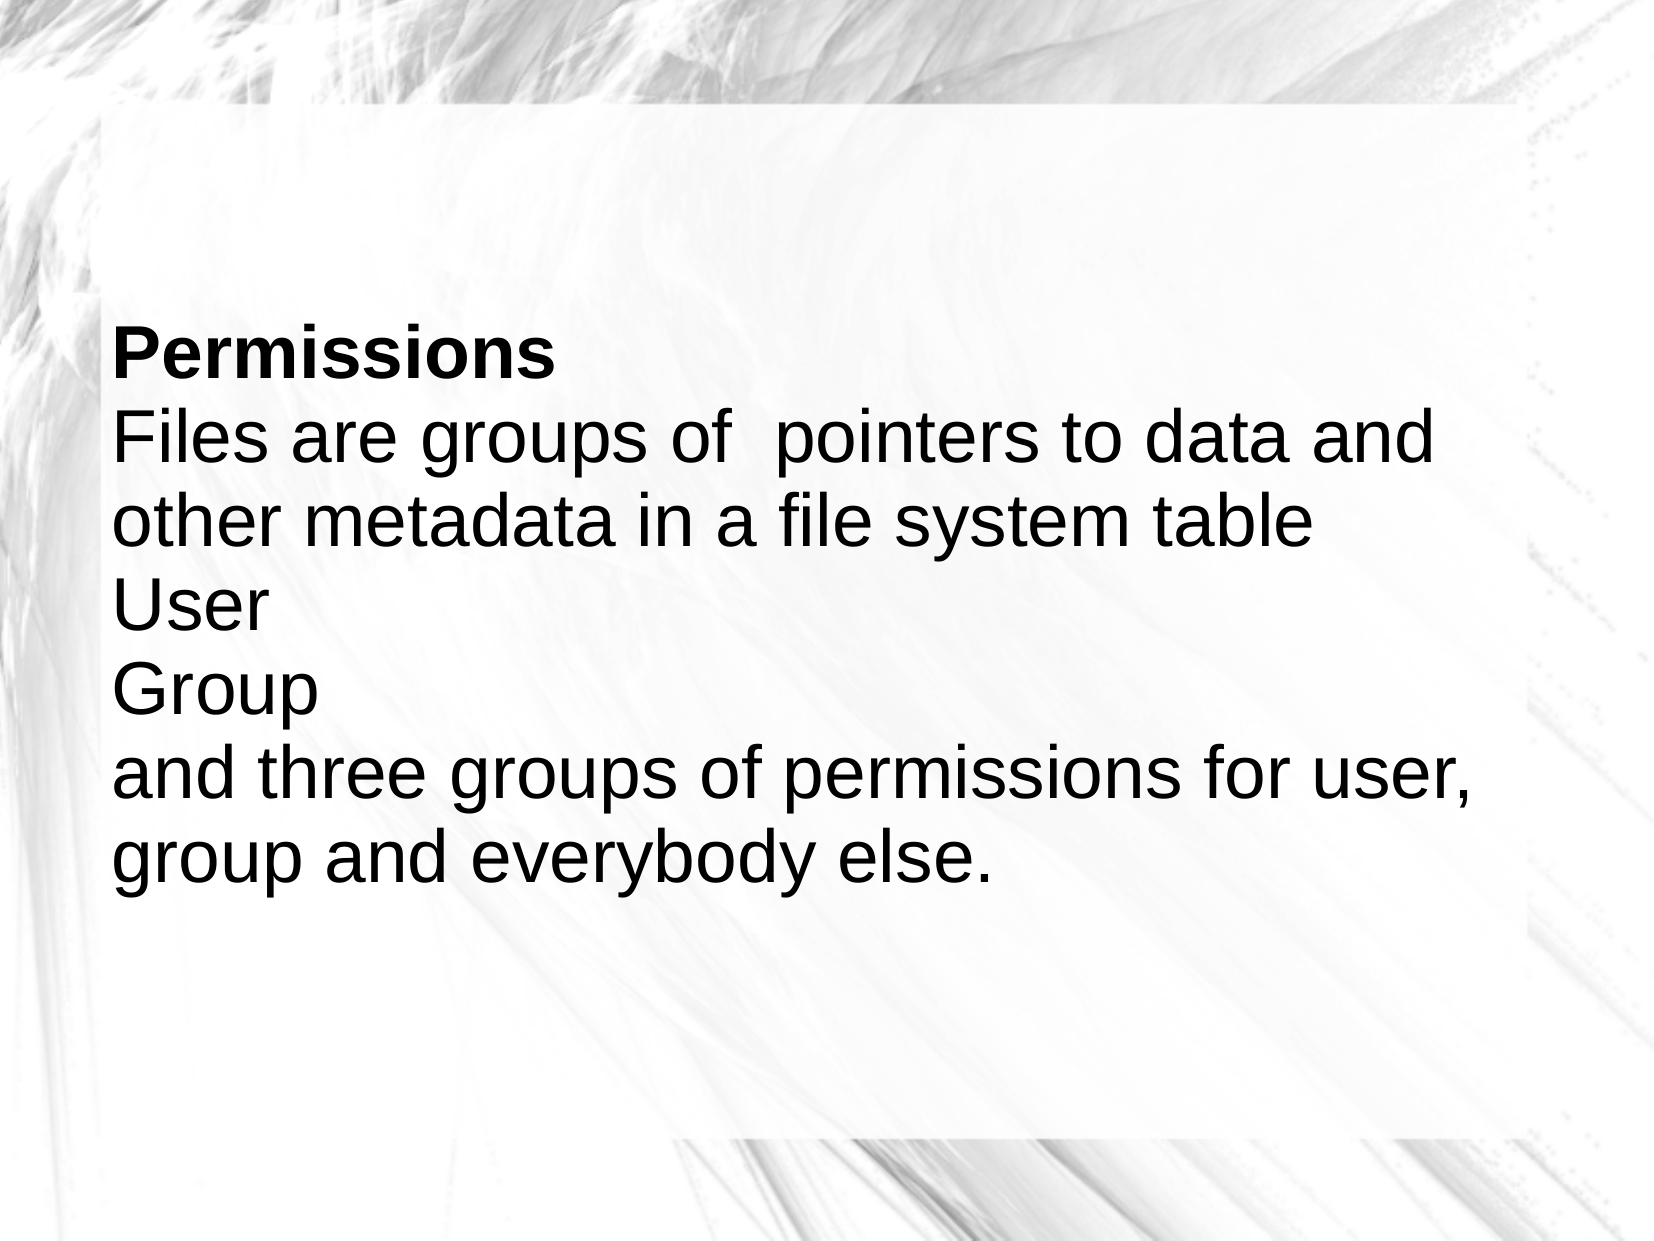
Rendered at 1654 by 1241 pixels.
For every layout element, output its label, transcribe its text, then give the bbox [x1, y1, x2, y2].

picture [0, 0, 1654, 1241]
text_box Permissions Files are groups of pointers to data and other metadata in a file system table User Group and three groups of permissions for user, group and everybody else. [97, 303, 1576, 901]
